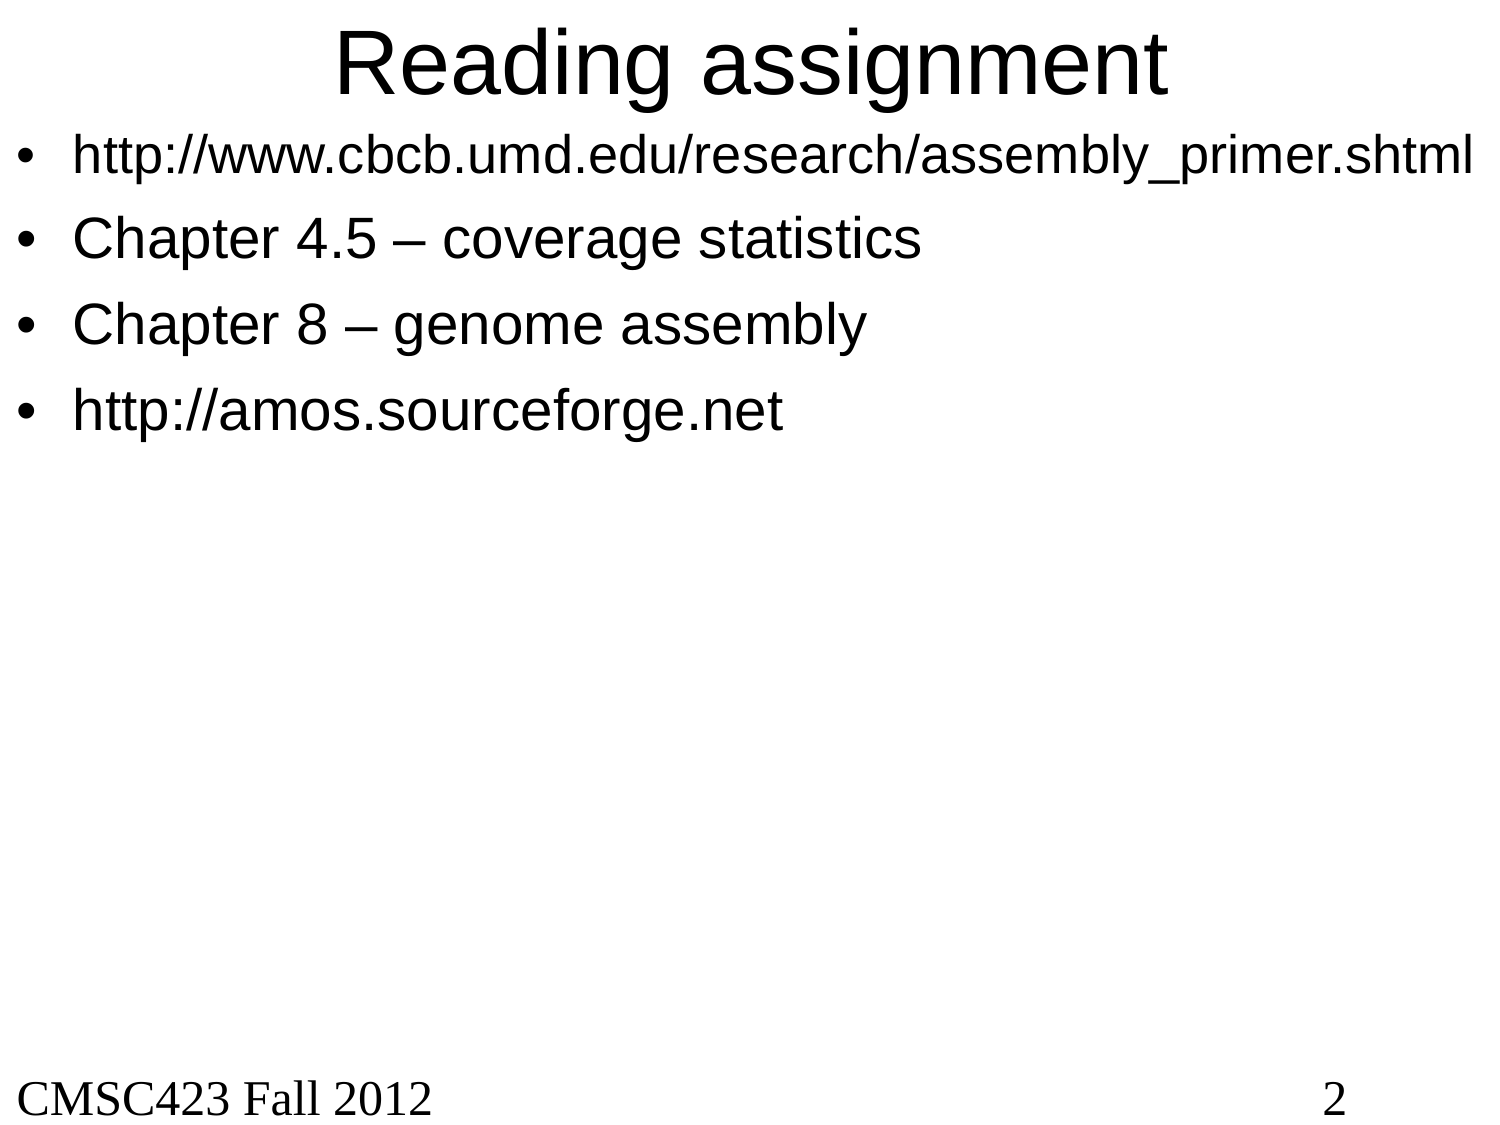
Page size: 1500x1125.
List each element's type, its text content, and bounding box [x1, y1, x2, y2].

list http://www.cbcb.umd.edu/research/assembly_primer.shtml Chapter 4.5 – coverage statistics Chapter 8 – genome assembly http://amos.sourceforge.net [16, 124, 1485, 1072]
title Reading assignment [19, 9, 1485, 116]
